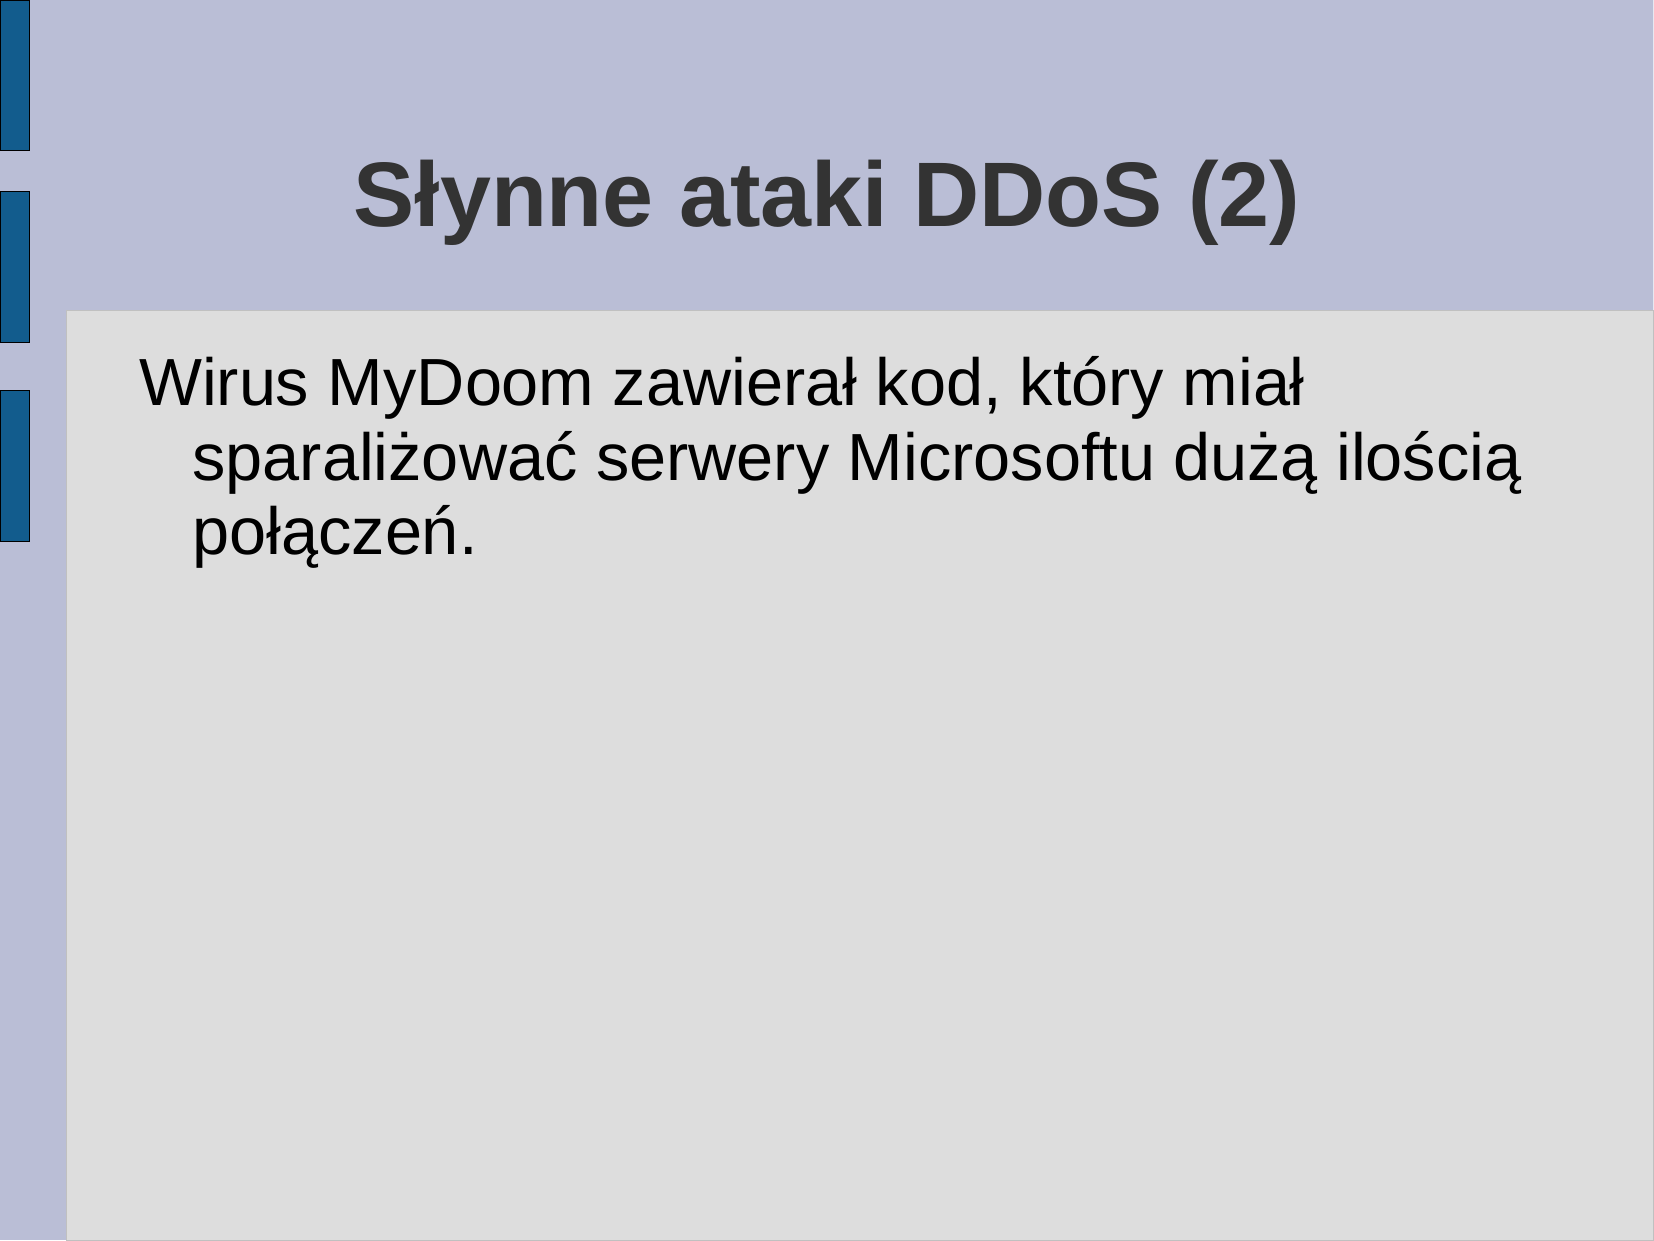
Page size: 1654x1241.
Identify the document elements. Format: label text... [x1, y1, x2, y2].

list Wirus MyDoom zawierał kod, który miał sparaliżować serwery Microsoftu dużą ilością połączeń. [121, 344, 1534, 1127]
title Słynne ataki DDoS (2) [121, 91, 1534, 299]
